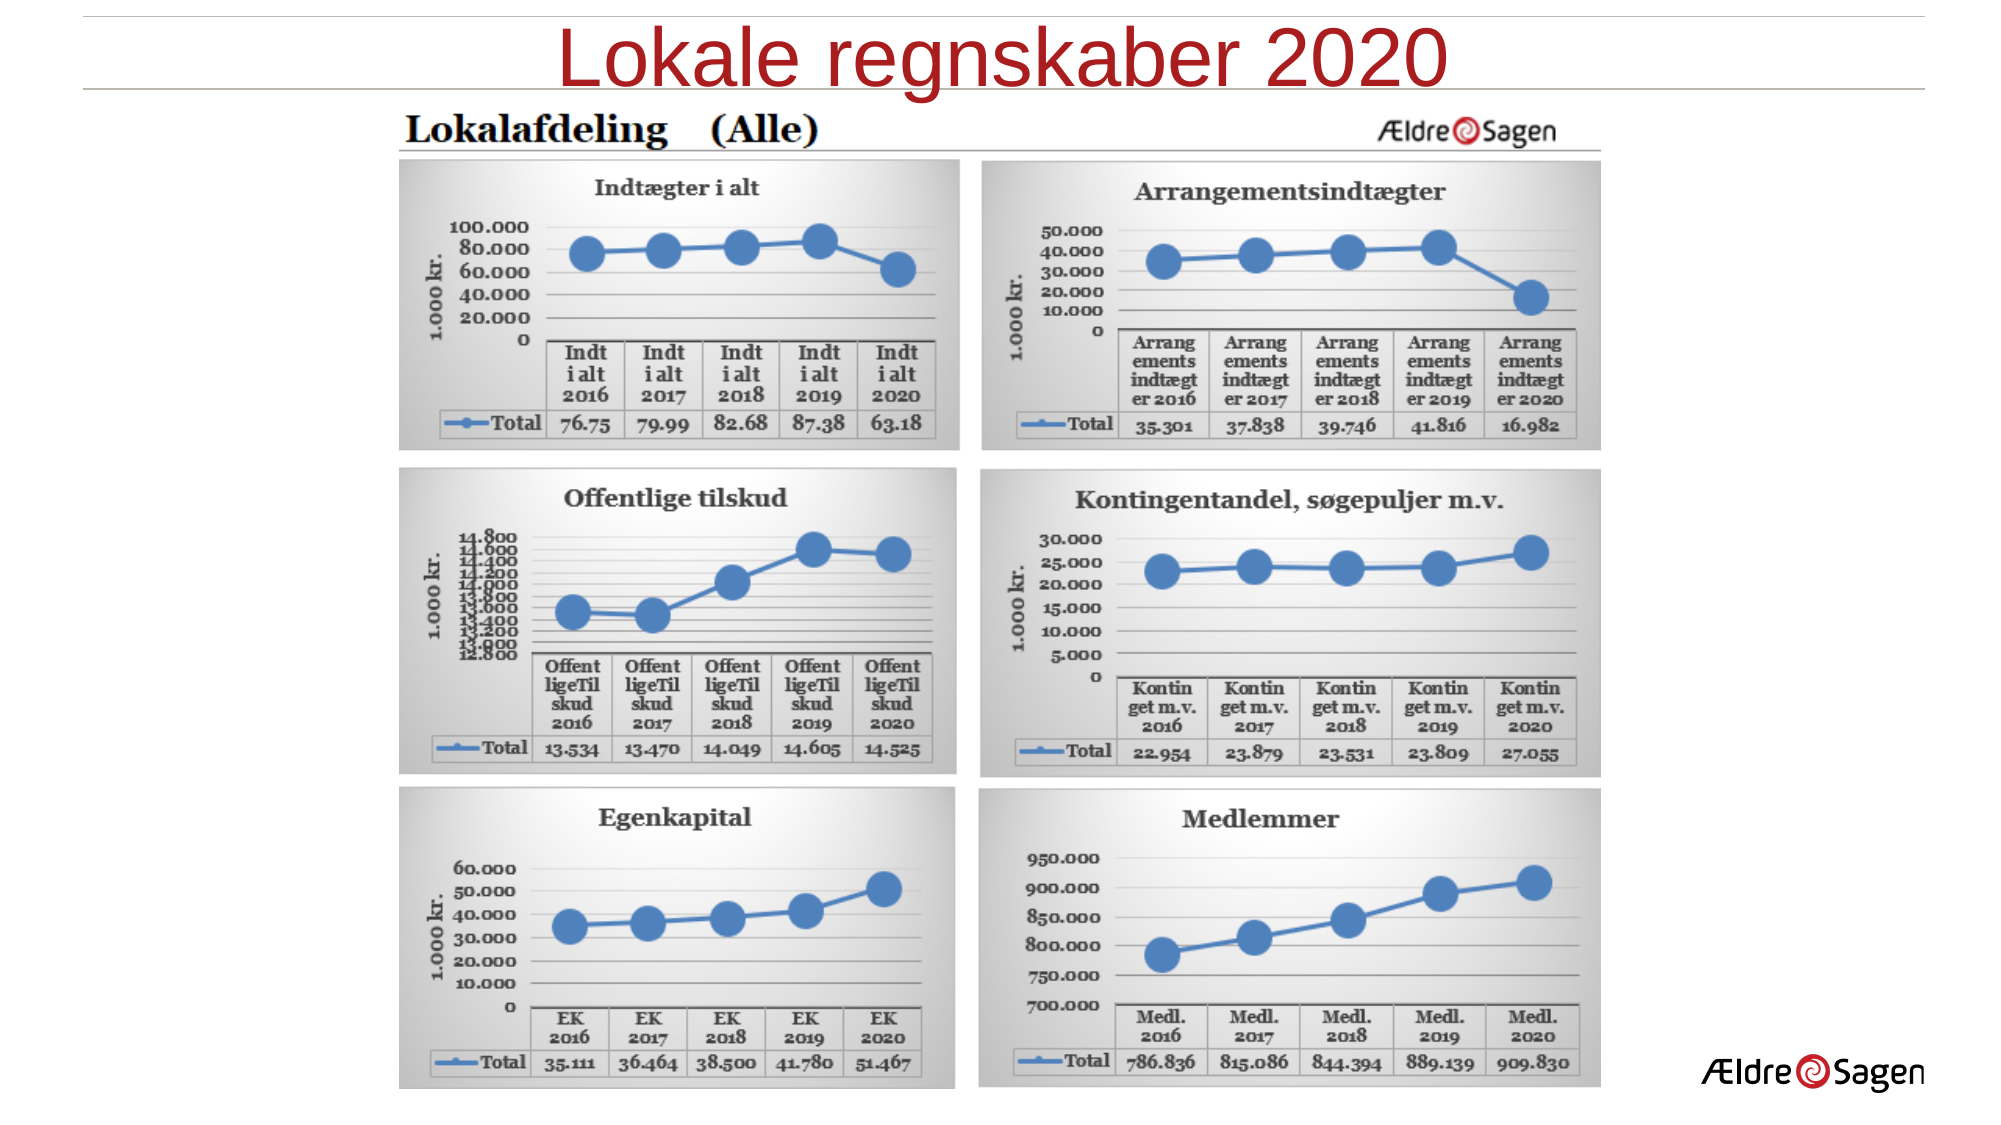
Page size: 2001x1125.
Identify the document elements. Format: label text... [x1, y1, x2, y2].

picture [399, 111, 1601, 1089]
text_box Lokale regnskaber 2020 [82, 0, 1925, 112]
